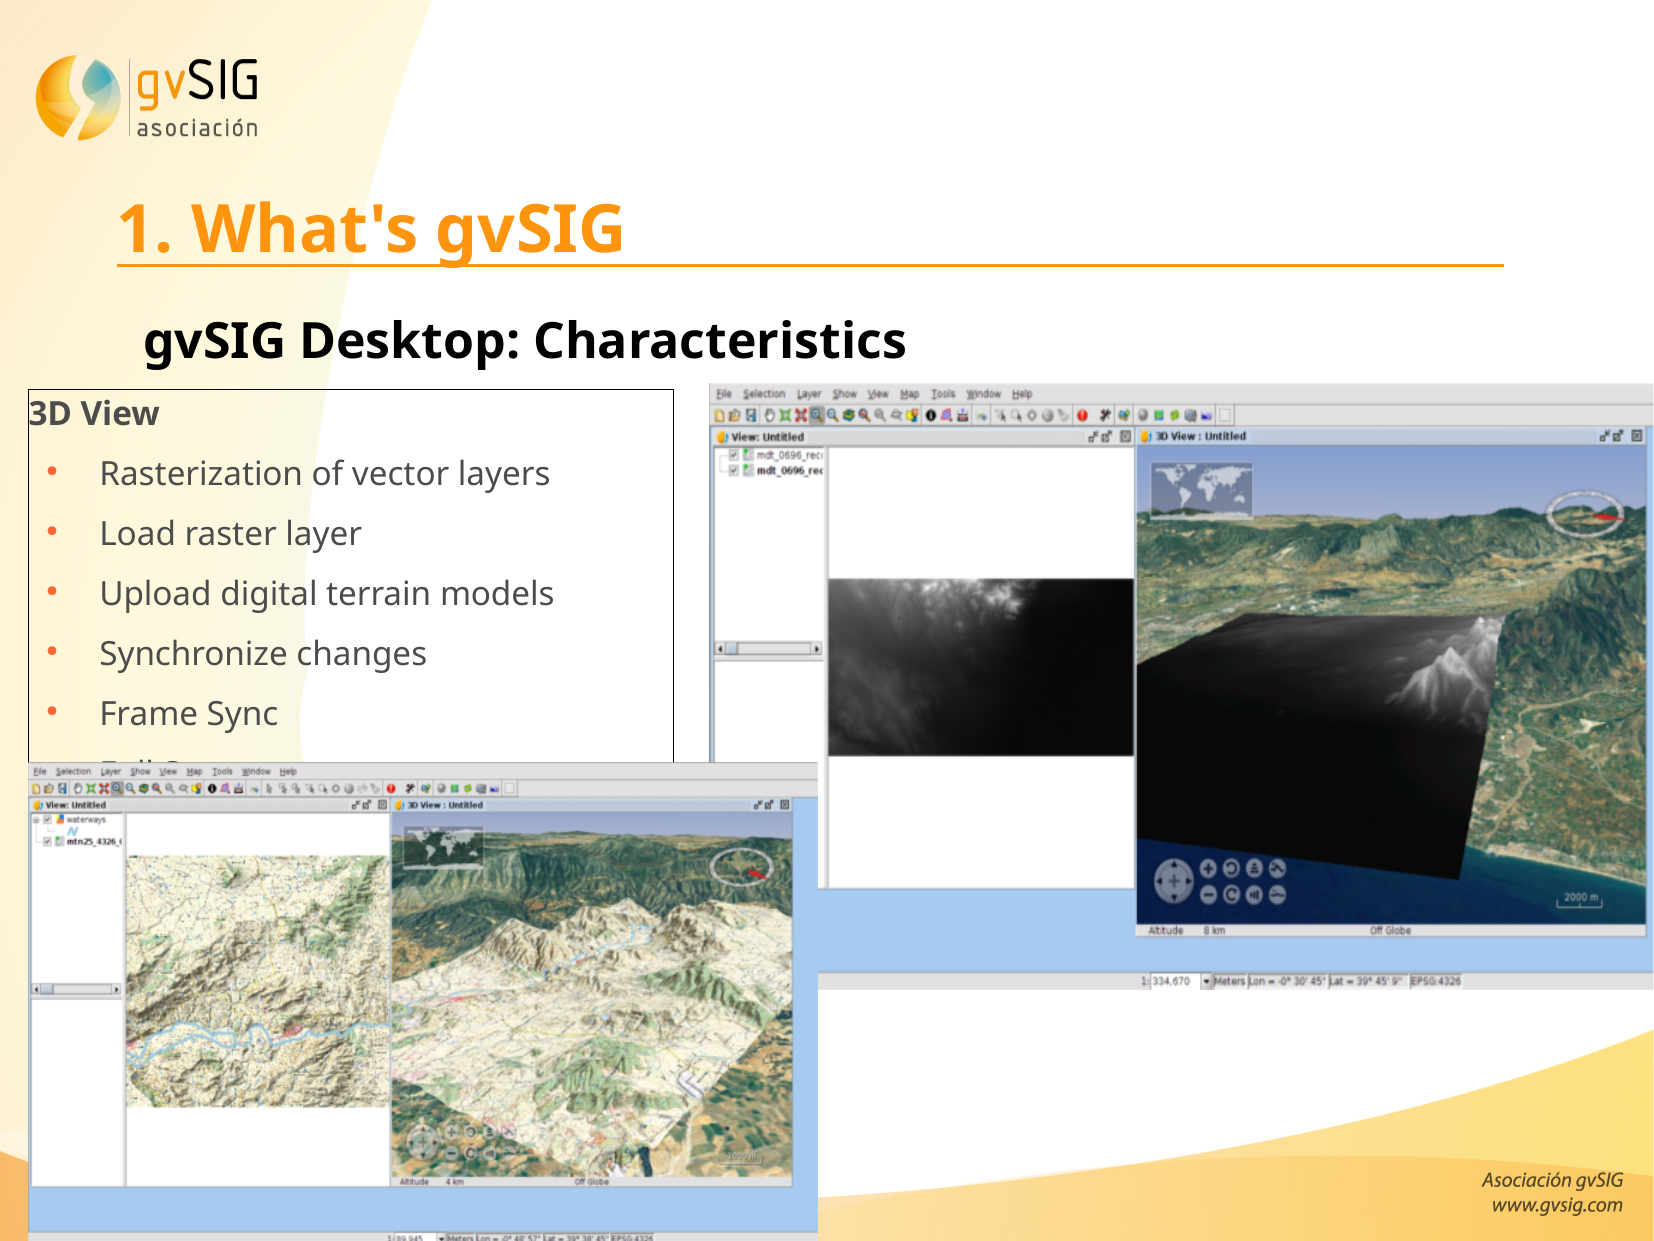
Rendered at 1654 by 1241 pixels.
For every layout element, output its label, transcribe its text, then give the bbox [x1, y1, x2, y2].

picture [0, 0, 1654, 1241]
list 3D View Rasterization of vector layers Load raster layer Upload digital terrain models Synchronize changes Frame Sync Full Screen [28, 389, 674, 751]
title gvSIG Desktop: Characteristics [143, 260, 1439, 419]
title 1. What's gvSIG [116, 177, 1605, 276]
